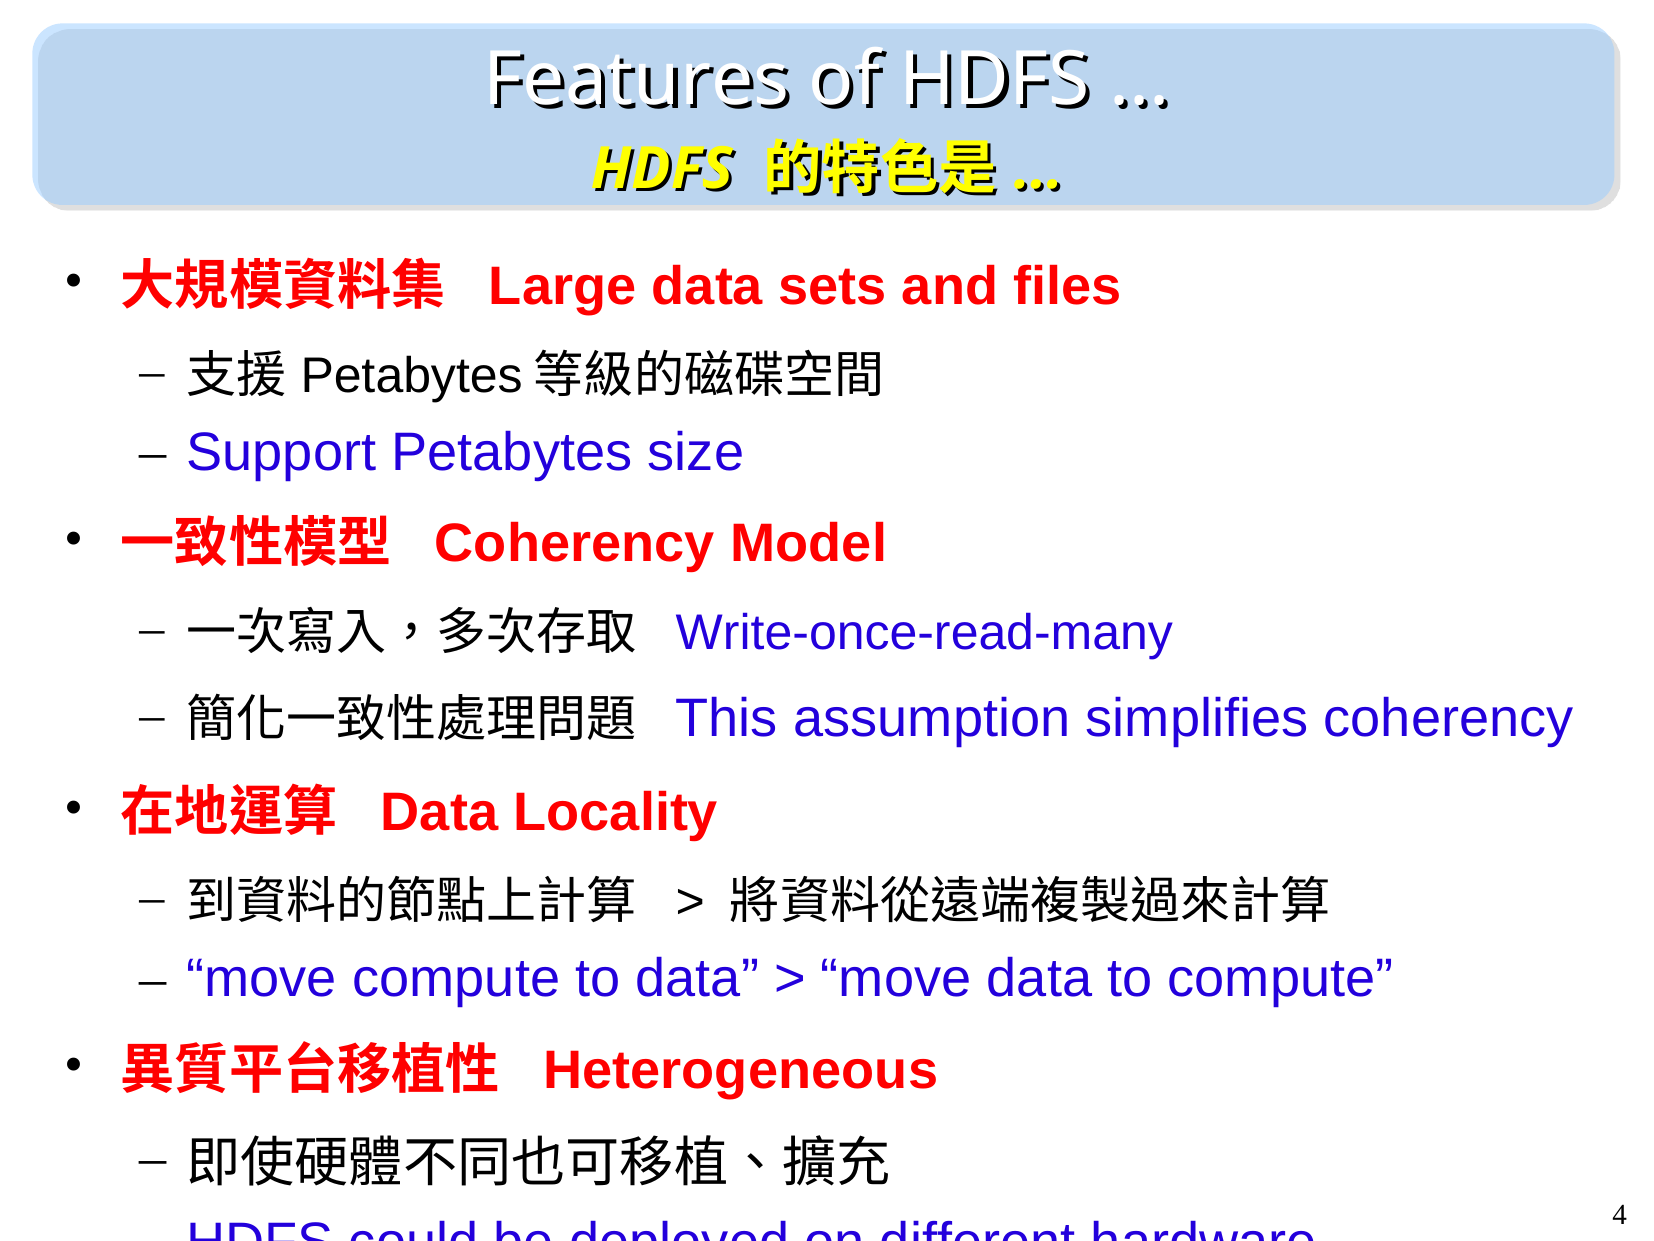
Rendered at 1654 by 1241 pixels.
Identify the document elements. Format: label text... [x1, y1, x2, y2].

title Features of HDFS ... HDFS 的特色是... [123, 20, 1530, 211]
text_box [1530, 23, 1615, 205]
list 大規模資料集 Large data sets and files 支援Petabytes等級的磁碟空間 Support Petabytes size 一致性模型 Coherency Model 一次寫入，多次存取 Write-once-read-many 簡化一致性處理問題 This assumption simplifies coherency 在地運算 Data Locality 到資料的節點上計算 > 將資料從遠端複製過來計算 “move compute to data” > “move data to compute” 異質平台移植性 Heterogeneous 即使硬體不同也可移植、擴充 HDFS could be deployed on different hardware [64, 241, 1600, 1205]
text_box [32, 23, 123, 205]
